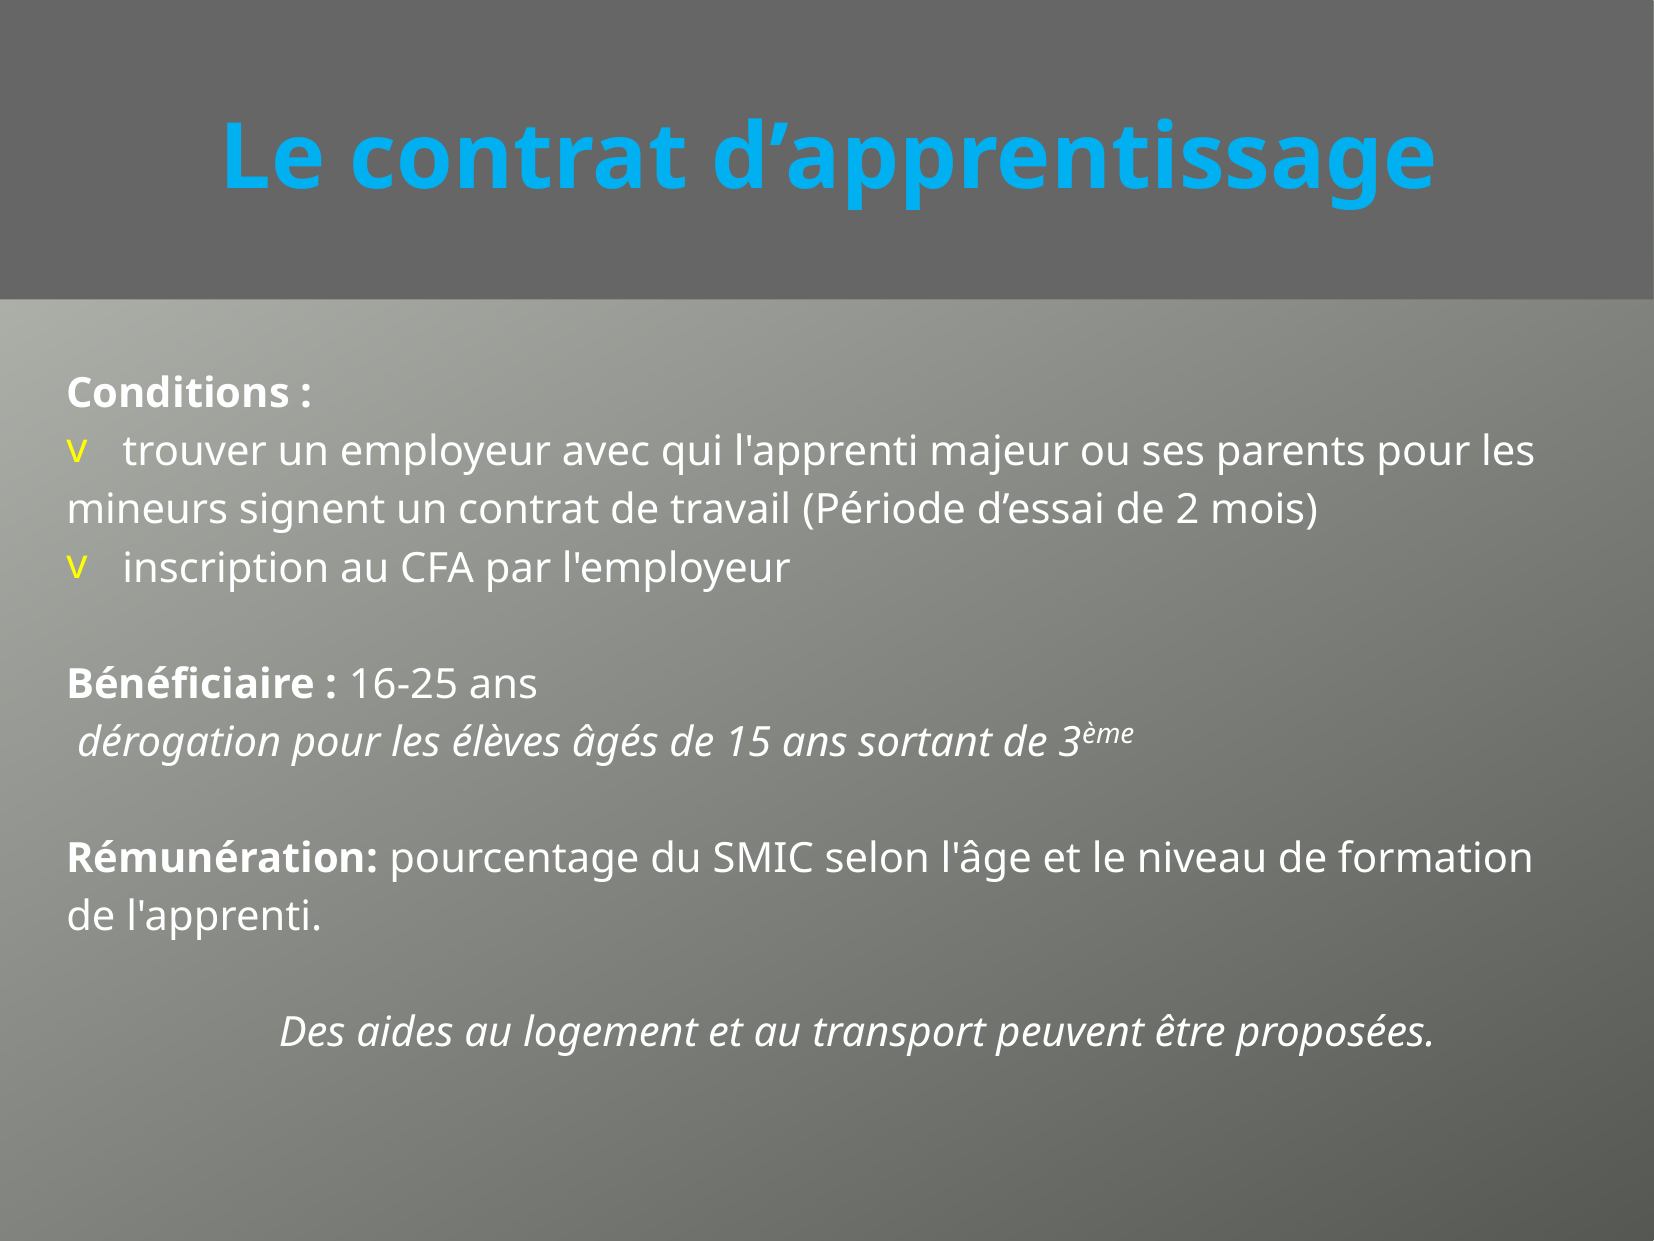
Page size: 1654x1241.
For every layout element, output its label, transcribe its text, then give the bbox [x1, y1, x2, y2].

text_box Conditions : trouver un employeur avec qui l'apprenti majeur ou ses parents pour les mineurs signent un contrat de travail (Période d’essai de 2 mois) inscription au CFA par l'employeur Bénéficiaire : 16-25 ans dérogation pour les élèves âgés de 15 ans sortant de 3ème Rémunération: pourcentage du SMIC selon l'âge et le niveau de formation de l'apprenti. Des aides au logement et au transport peuvent être proposées. [51, 363, 1654, 1241]
text_box [0, 0, 1654, 300]
text_box Le contrat d’apprentissage [135, 82, 1524, 240]
